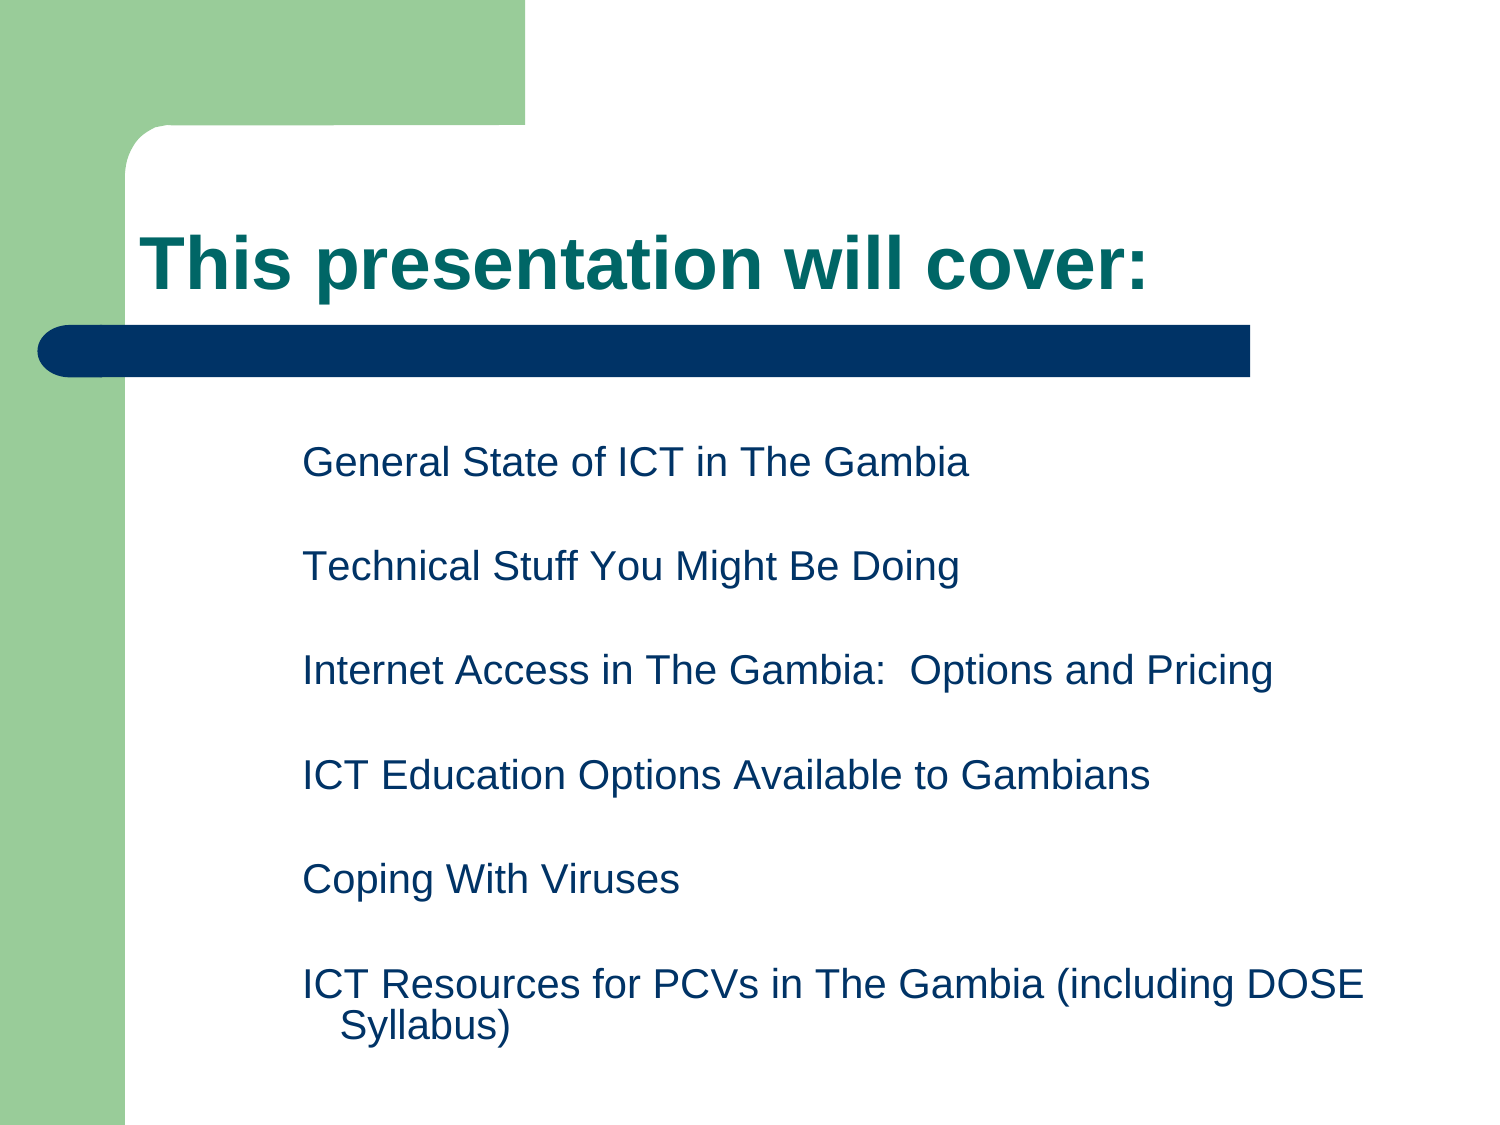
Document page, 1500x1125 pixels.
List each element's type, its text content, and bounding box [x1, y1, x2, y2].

list General State of ICT in The Gambia Technical Stuff You Might Be Doing Internet Access in The Gambia: Options and Pricing ICT Education Options Available to Gambians Coping With Viruses ICT Resources for PCVs in The Gambia (including DOSE Syllabus) [137, 387, 1400, 1101]
title This presentation will cover: [124, 124, 1425, 313]
